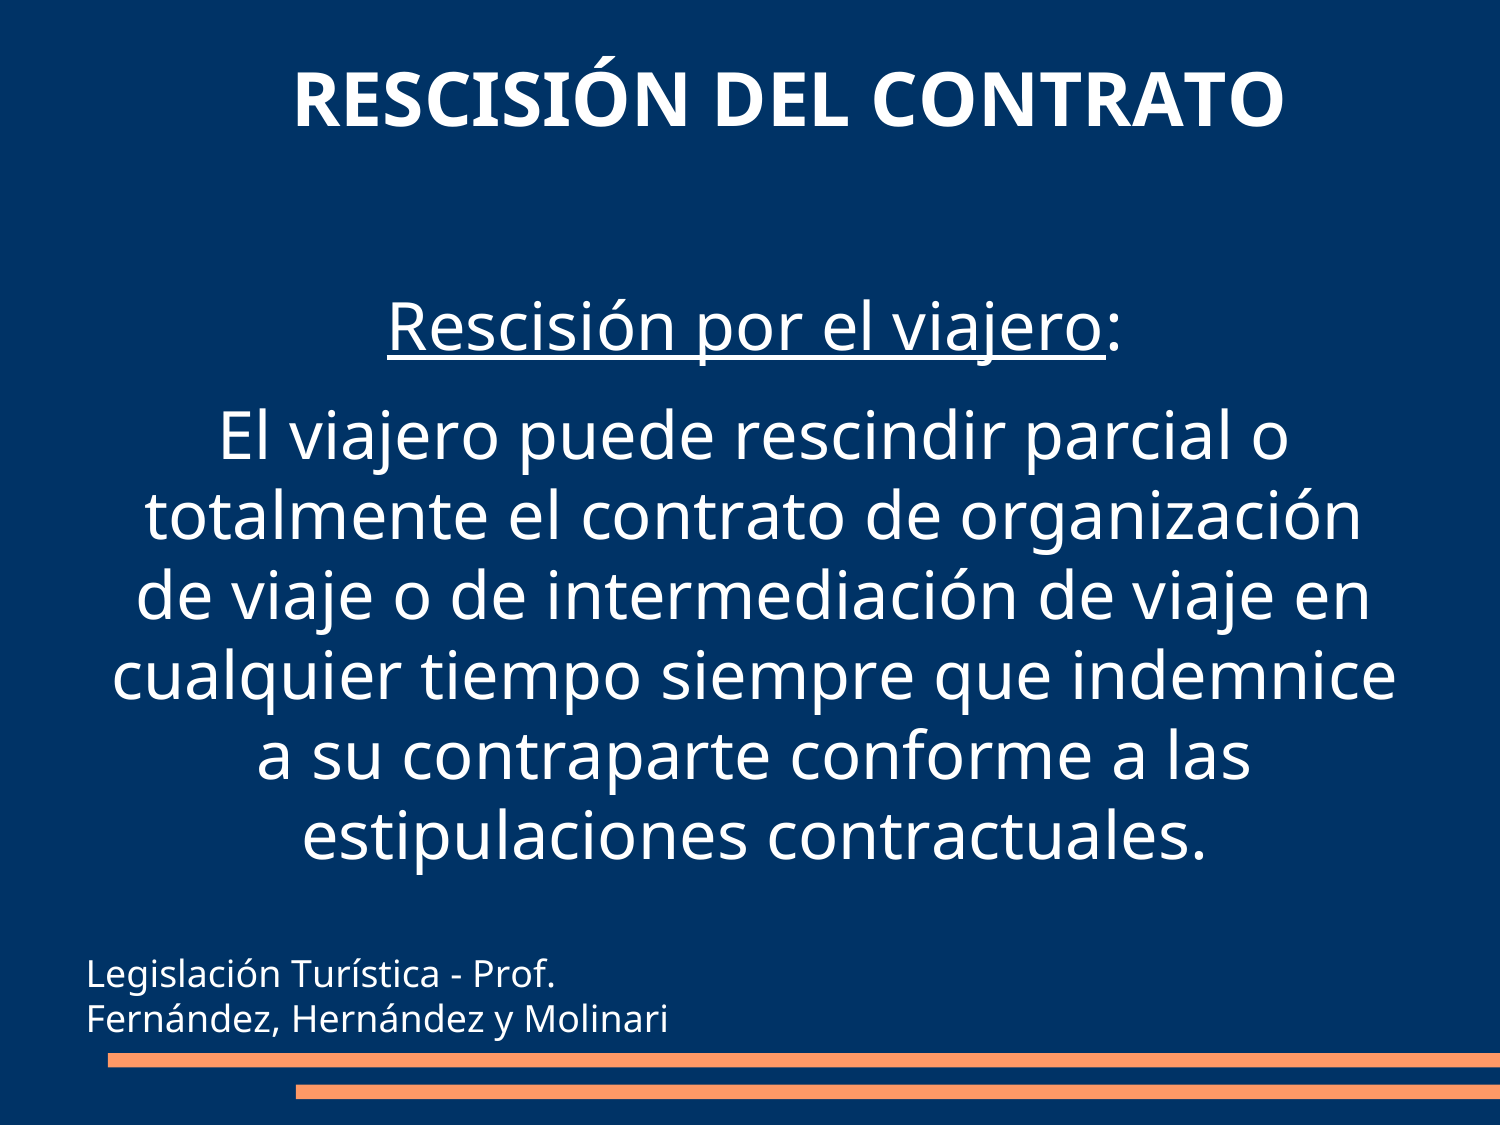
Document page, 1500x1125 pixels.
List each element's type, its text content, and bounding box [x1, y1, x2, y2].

footer Legislación Turística - Prof. Fernández, Hernández y Molinari [70, 942, 770, 993]
list Rescisión por el viajero: El viajero puede rescindir parcial o totalmente el contrato de organización de viaje o de intermediación de viaje en cualquier tiempo siempre que indemnice a su contraparte conforme a las estipulaciones contractuales. [75, 276, 1425, 898]
title RESCISIÓN DEL CONTRATO [75, 43, 1425, 213]
